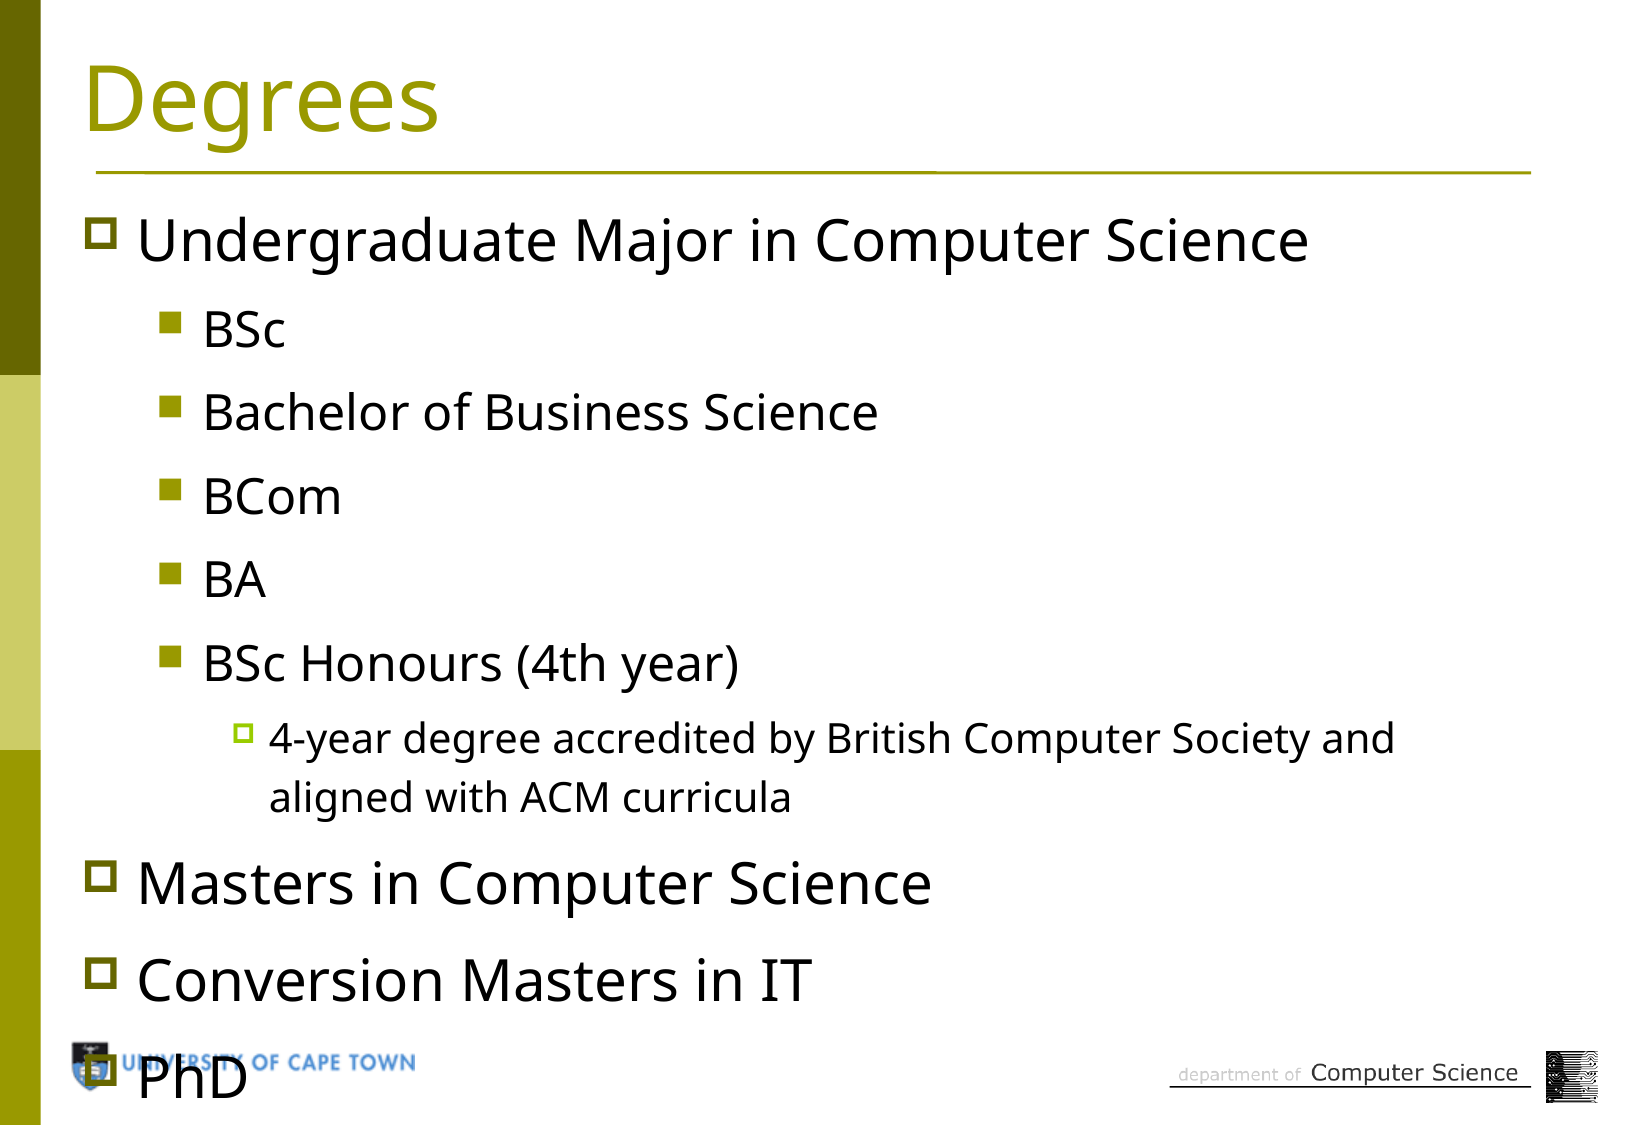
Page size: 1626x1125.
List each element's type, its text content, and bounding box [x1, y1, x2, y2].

list Undergraduate Major in Computer Science BSc Bachelor of Business Science BCom BA BSc Honours (4th year) 4-year degree accredited by British Computer Society and aligned with ACM curricula Masters in Computer Science Conversion Masters in IT PhD [81, 196, 1543, 1005]
picture [1169, 1043, 1532, 1091]
picture [61, 1024, 415, 1103]
title Degrees [81, 29, 1543, 172]
picture [1546, 1051, 1598, 1103]
